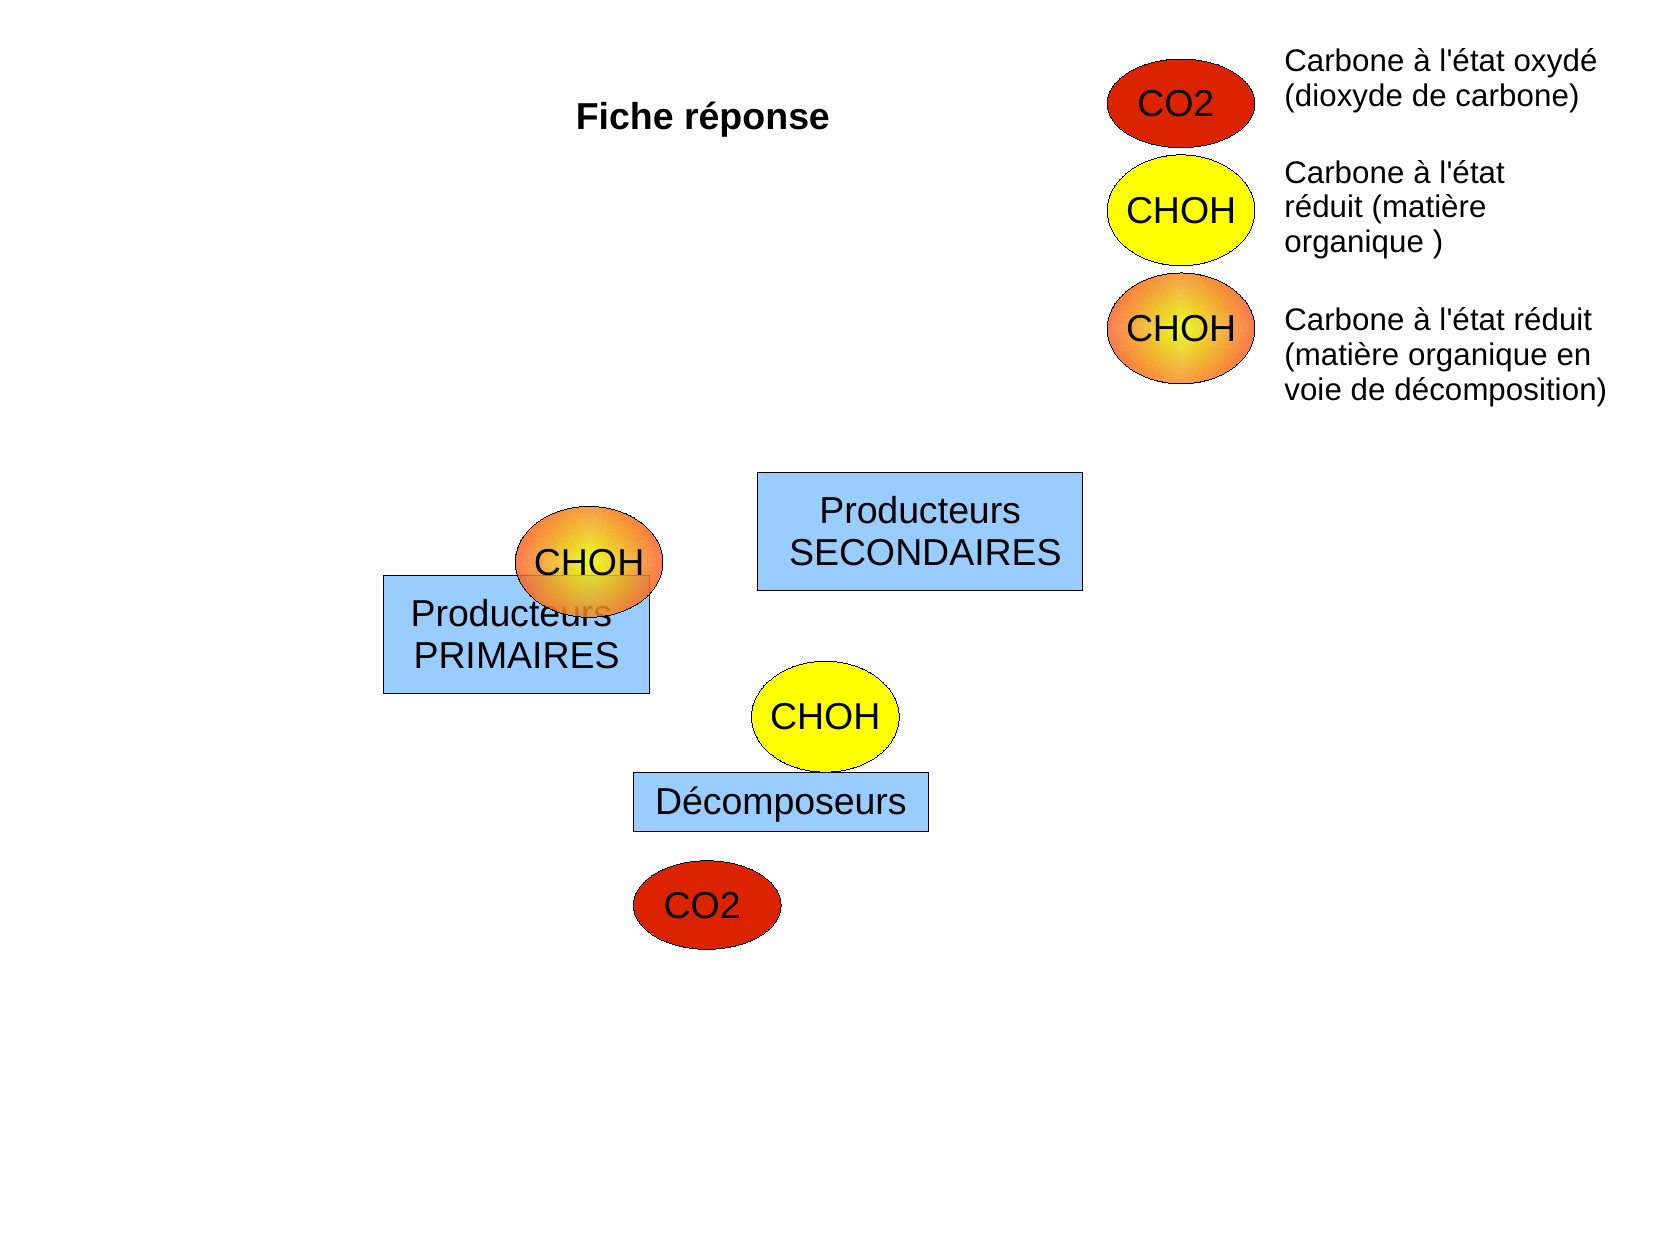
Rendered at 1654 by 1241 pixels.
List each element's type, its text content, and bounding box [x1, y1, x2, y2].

text_box Producteurs PRIMAIRES [383, 575, 650, 694]
text_box Décomposeurs [633, 772, 929, 832]
text_box CHOH [515, 506, 663, 618]
text_box Fiche réponse [561, 88, 857, 147]
text_box CO2 [633, 860, 782, 950]
text_box Carbone à l'état réduit (matière organique ) [1269, 147, 1565, 267]
text_box CHOH [1107, 154, 1255, 266]
text_box CHOH [1107, 272, 1255, 384]
text_box CHOH [751, 661, 900, 773]
text_box Carbone à l'état oxydé (dioxyde de carbone) [1269, 36, 1625, 153]
text_box CO2 [1107, 59, 1255, 148]
text_box Producteurs SECONDAIRES [757, 472, 1083, 591]
text_box Carbone à l'état réduit (matière organique en voie de décomposition) [1269, 295, 1625, 446]
